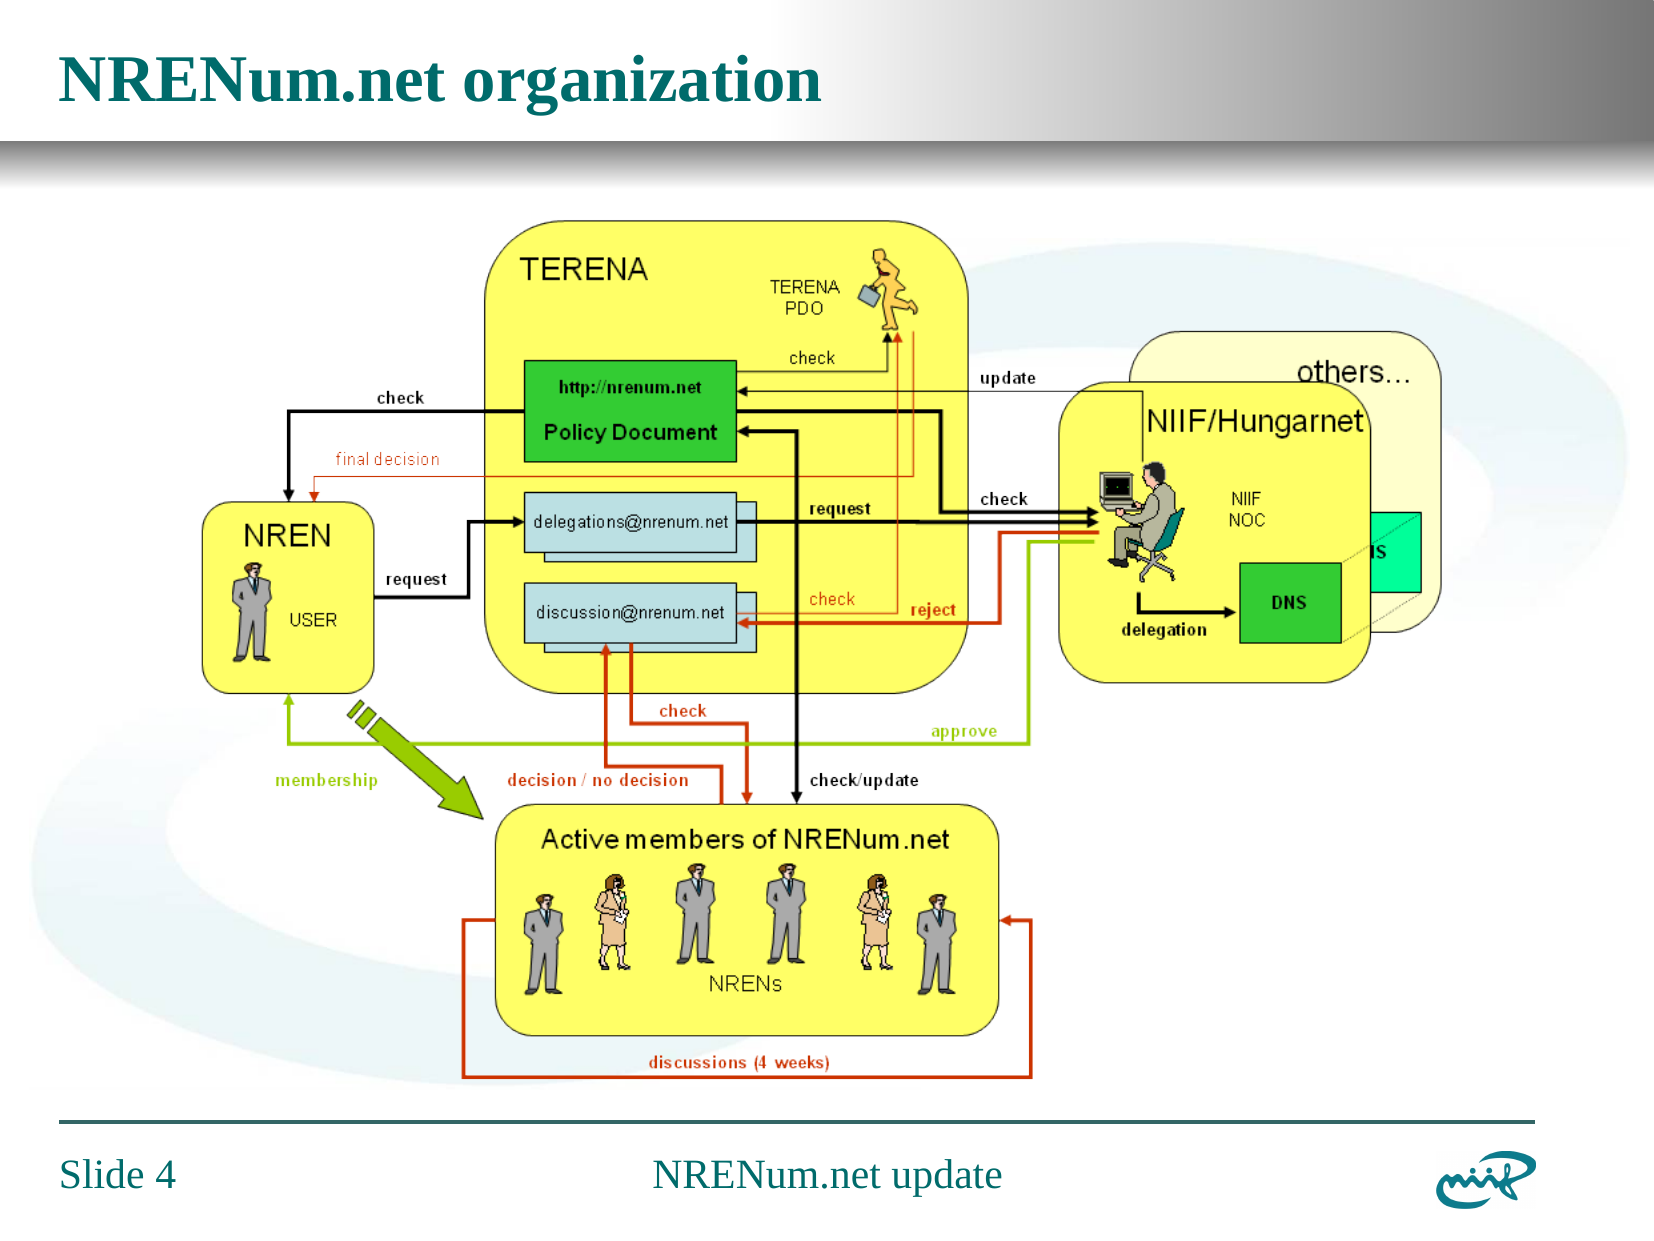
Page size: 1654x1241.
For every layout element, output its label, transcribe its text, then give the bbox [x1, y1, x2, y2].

title NRENum.net organization [59, 29, 1418, 128]
picture [29, 163, 1630, 1122]
picture [1436, 1151, 1536, 1209]
